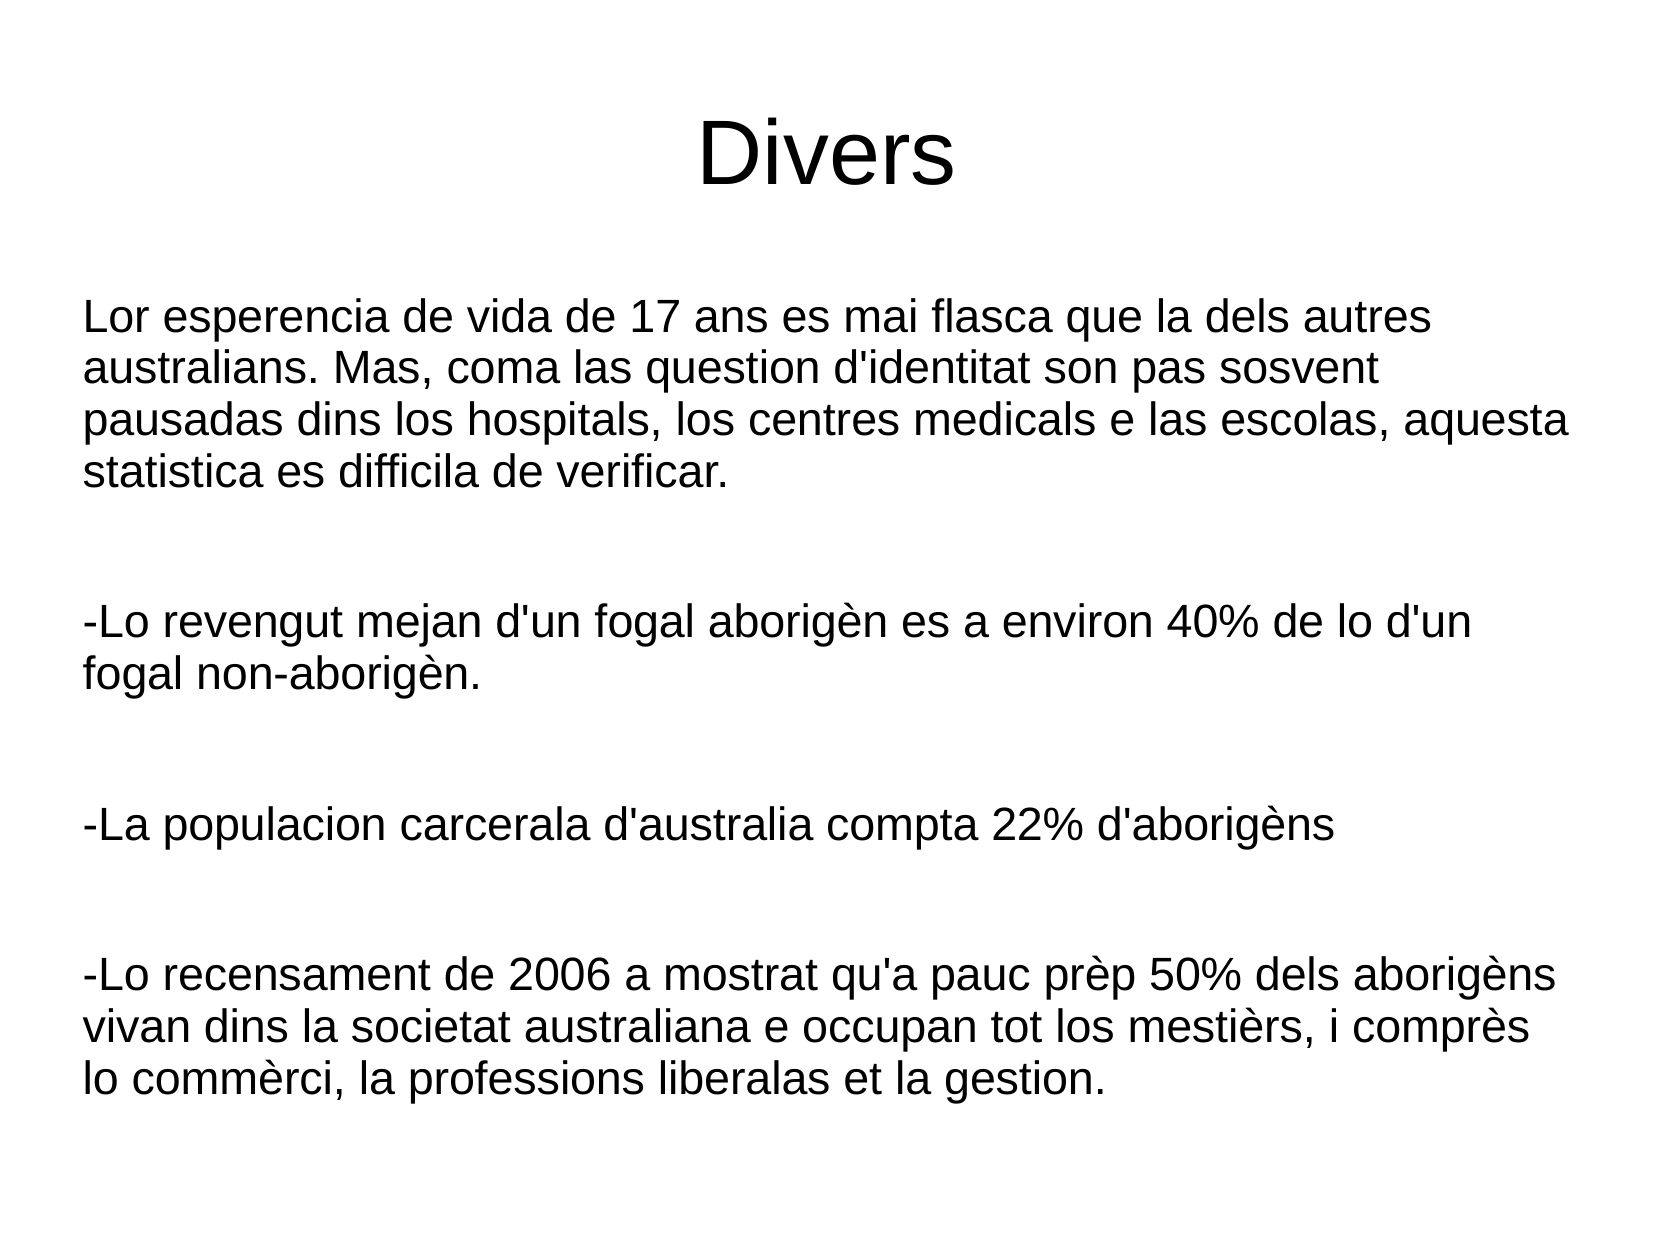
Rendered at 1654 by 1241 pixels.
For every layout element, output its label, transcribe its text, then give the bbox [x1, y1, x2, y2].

list ­Lor esperencia de vida de 17 ans es mai flasca que la dels autres australians. Mas, coma las question d'identitat son pas sosvent pausadas dins los hospitals, los centres medicals e las escolas, aquesta statistica es difficila de verificar. -Lo revengut mejan d'un fogal aborigèn es a environ 40% de lo d'un fogal non-aborigèn. -La populacion carcerala d'australia compta 22% d'aborigèns -Lo recensament de 2006 a mostrat qu'a pauc prèp 50% dels aborigèns vivan dins la societat australiana e occupan tot los mestièrs, i comprès lo commèrci, la professions liberalas et la gestion. [82, 290, 1571, 1109]
title Divers [82, 49, 1571, 257]
